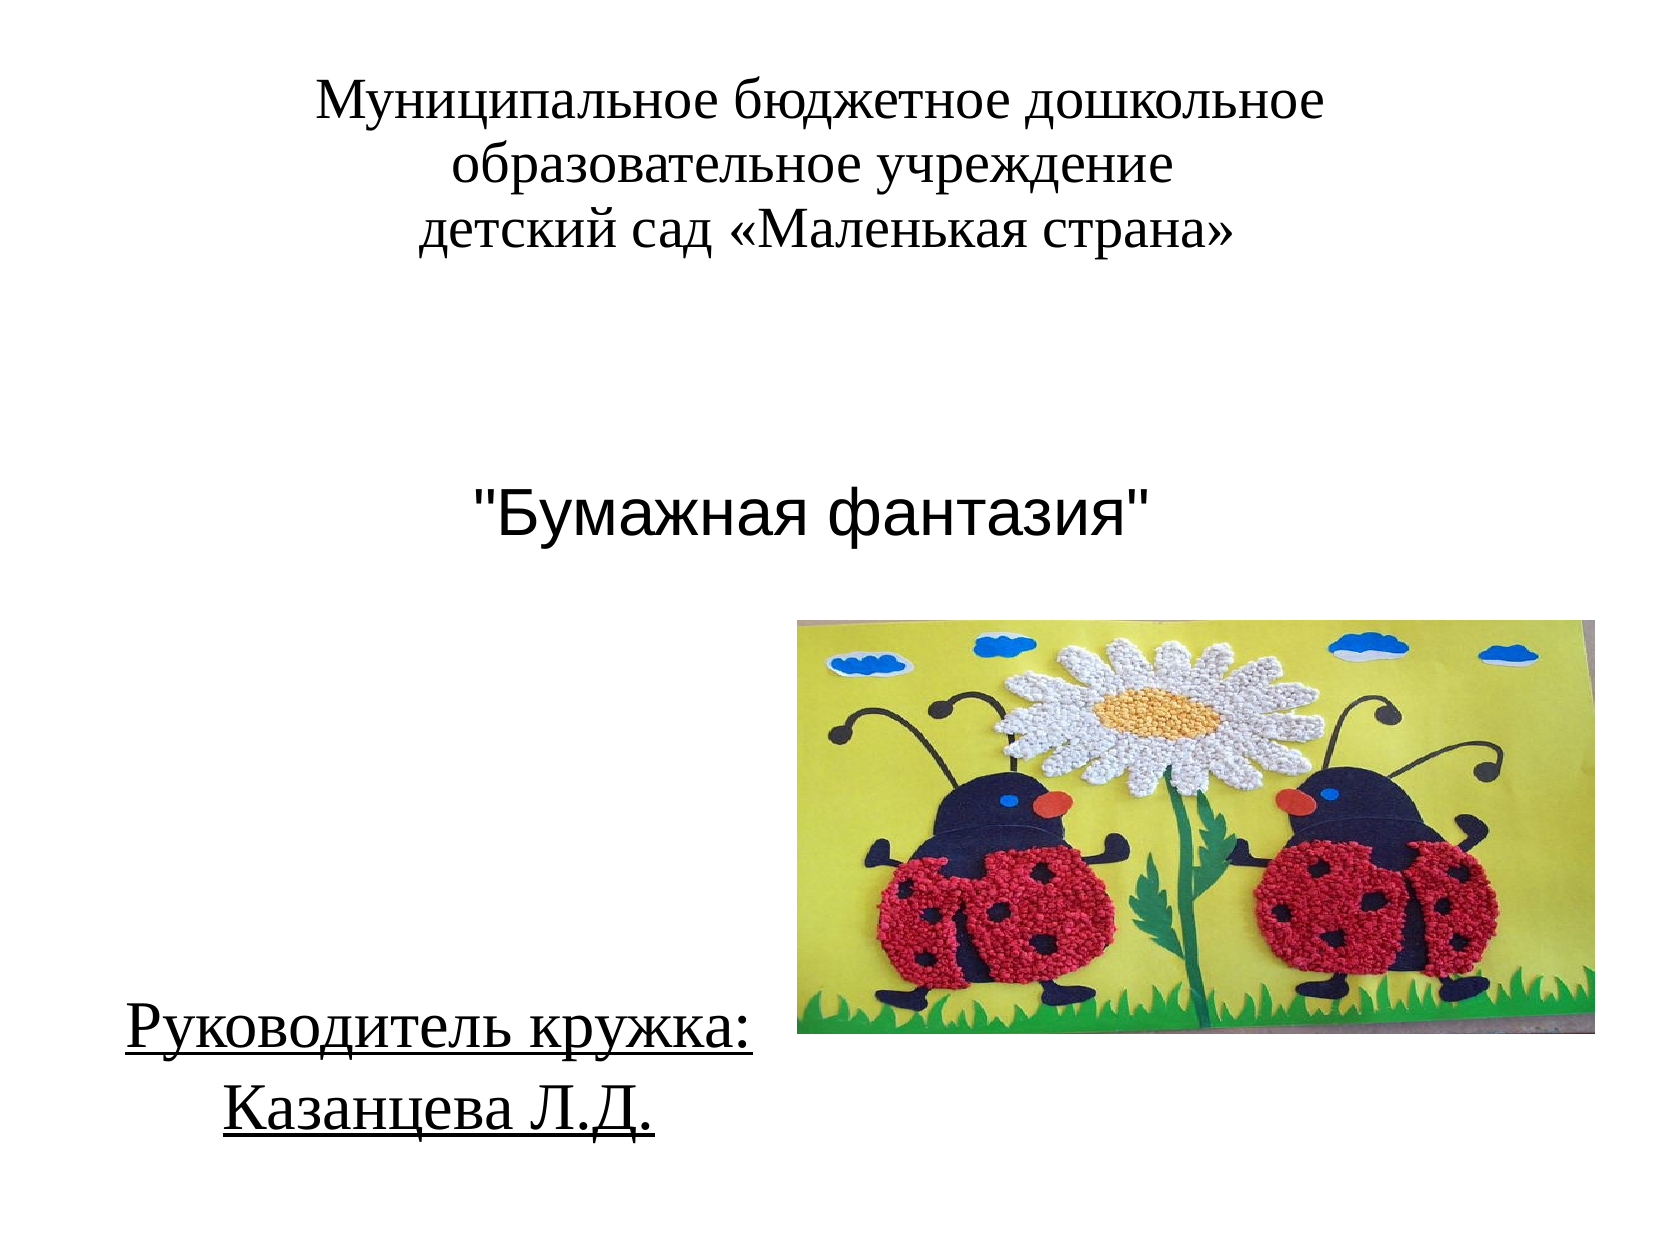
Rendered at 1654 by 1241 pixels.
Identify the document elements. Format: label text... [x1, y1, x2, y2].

text_box Руководитель кружка: Казанцева Л.Д. [110, 981, 768, 1152]
picture [797, 620, 1595, 1034]
text_box Муниципальное бюджетное дошкольное образовательное учреждение детский сад «Маленькая страна» [296, 59, 1359, 265]
subtitle "Бумажная фантазия" [206, 265, 1418, 760]
